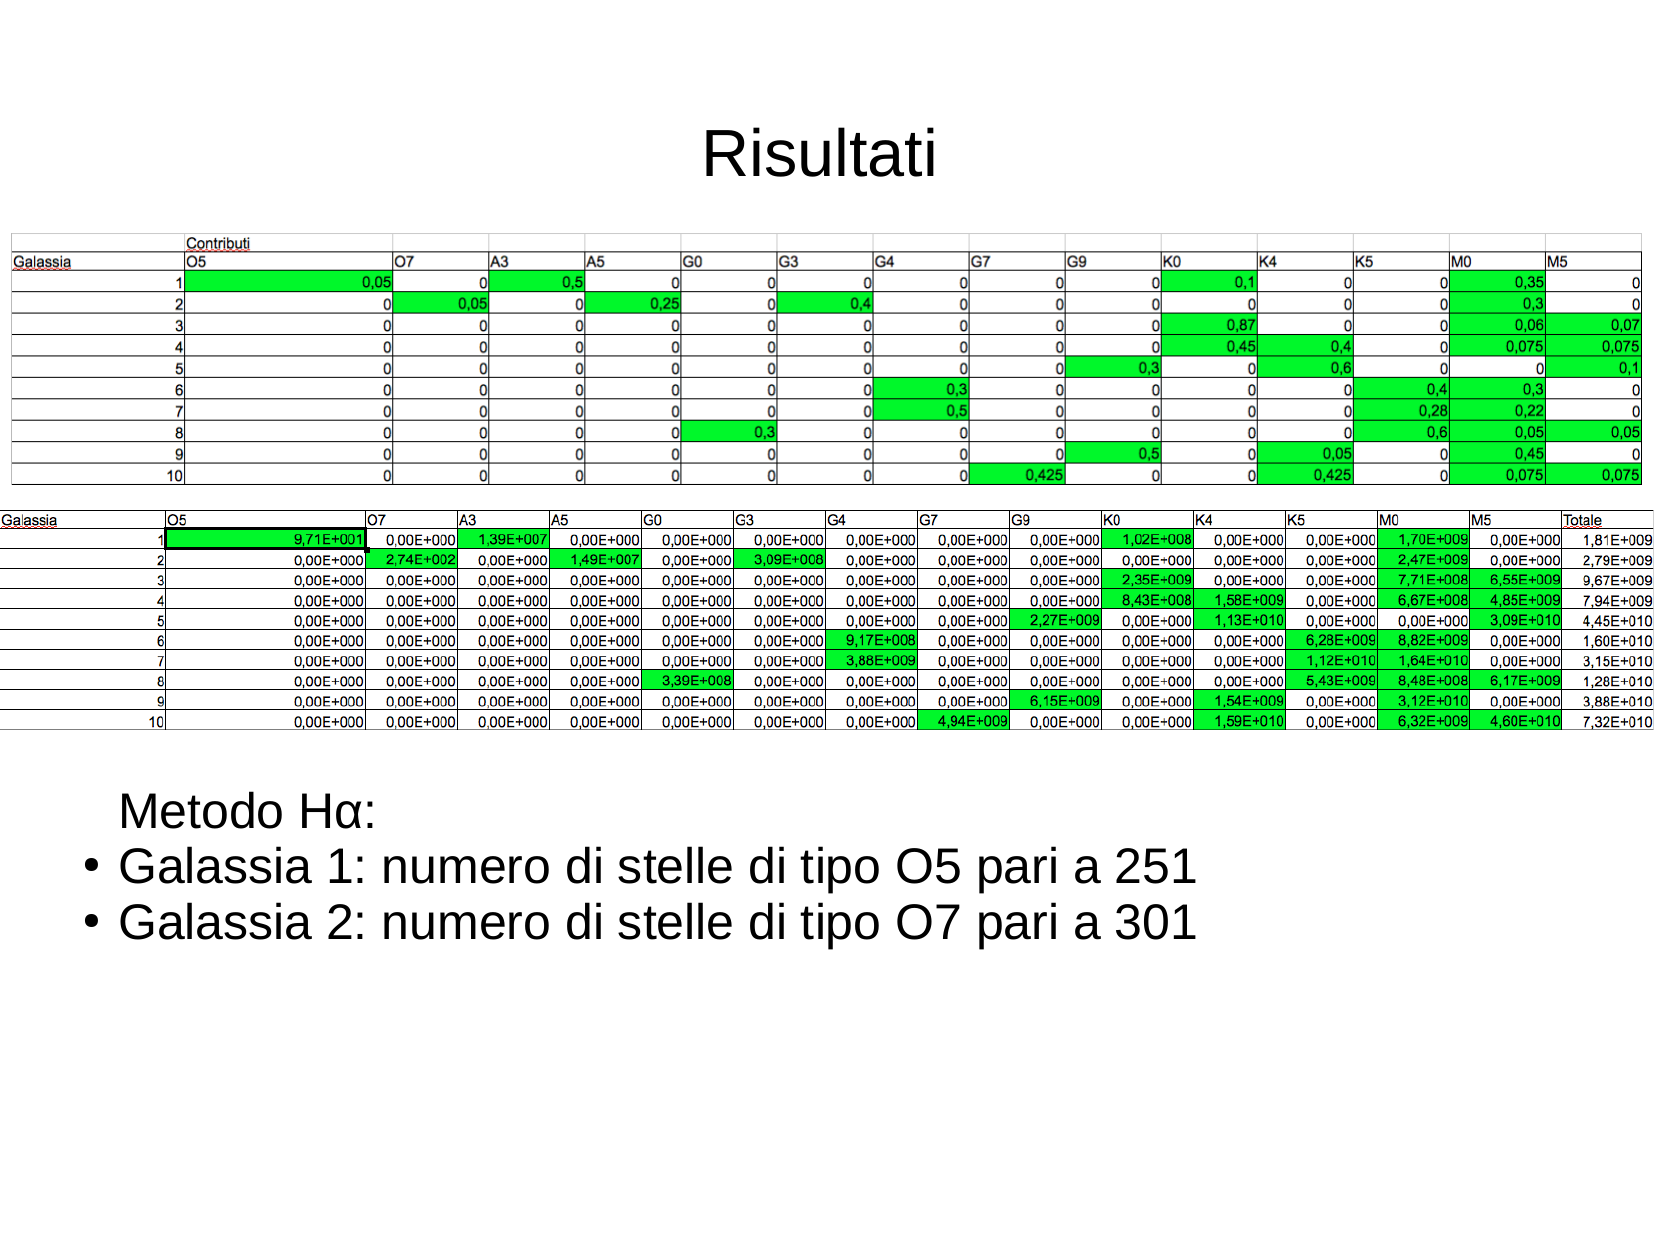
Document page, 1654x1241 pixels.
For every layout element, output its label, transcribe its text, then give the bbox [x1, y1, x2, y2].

title Risultati [82, 49, 1571, 233]
picture [0, 510, 82, 730]
subtitle Metodo Hα: Galassia 1: numero di stelle di tipo O5 pari a 251 Galassia 2: numero di stelle di tipo O7 pari a 301 [82, 290, 1571, 1109]
picture [11, 233, 1642, 485]
picture [1571, 510, 1654, 730]
